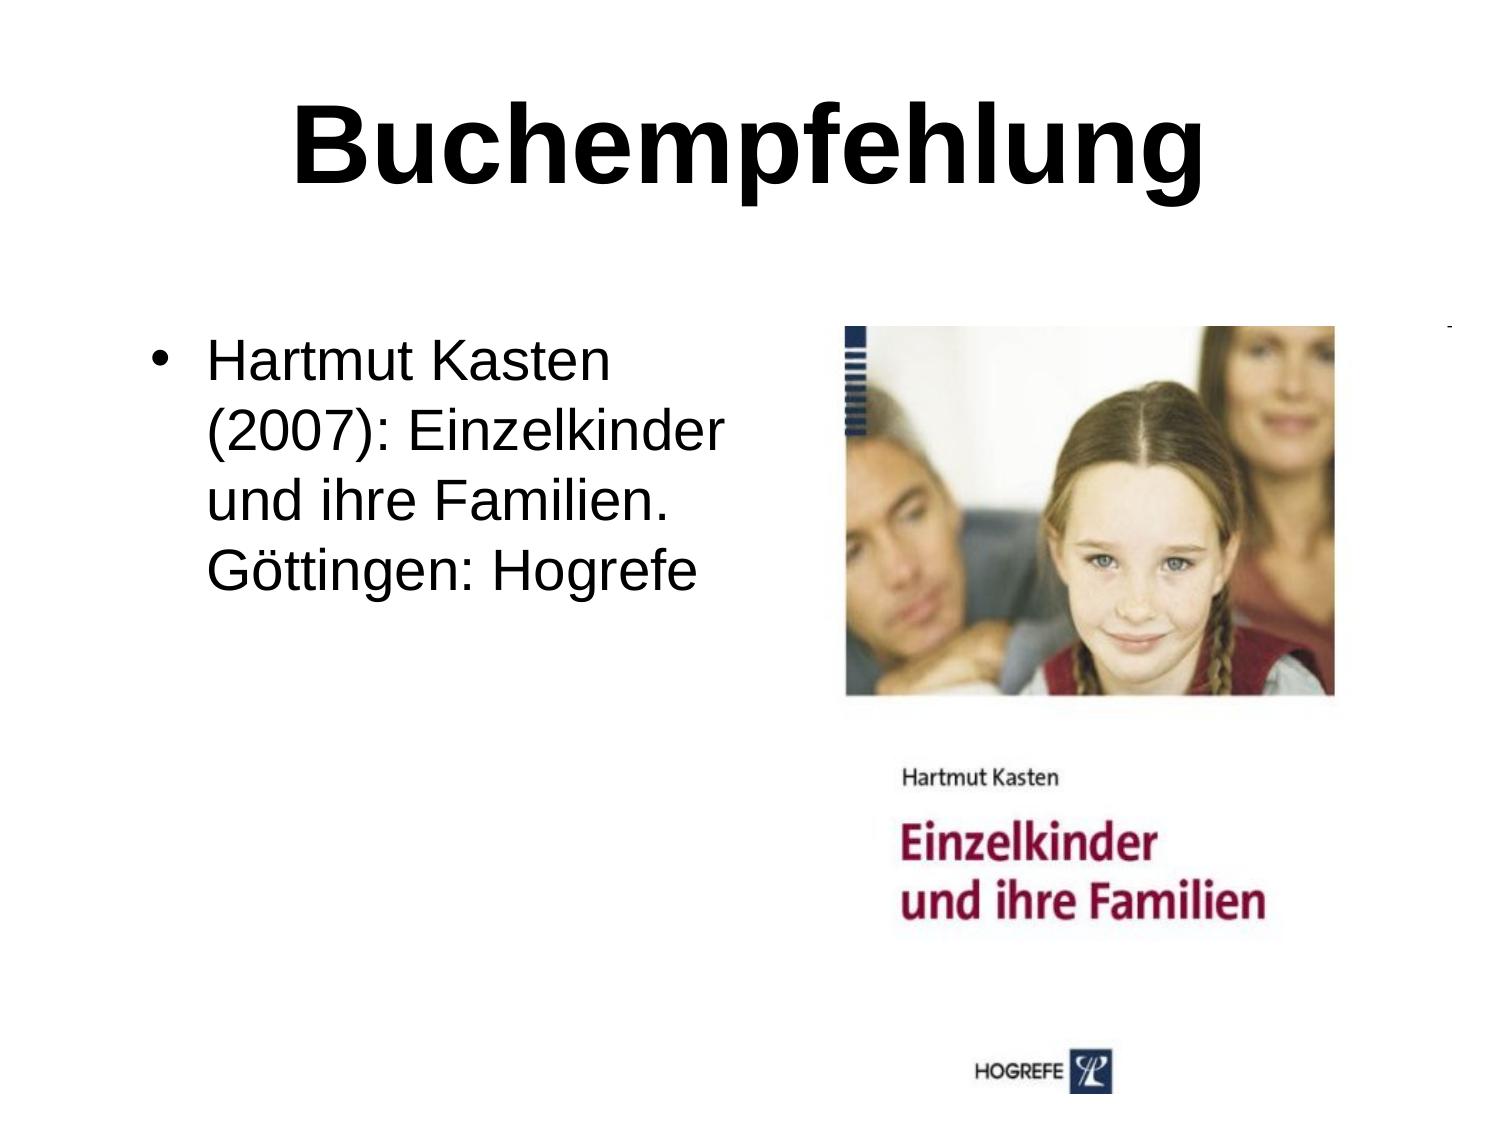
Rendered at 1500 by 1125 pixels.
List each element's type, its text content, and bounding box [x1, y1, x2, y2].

picture [738, 326, 1452, 1094]
list Hartmut Kasten (2007): Einzelkinder und ihre Familien. Göttingen: Hogrefe [135, 314, 780, 1002]
title Buchempfehlung [75, 45, 1426, 233]
